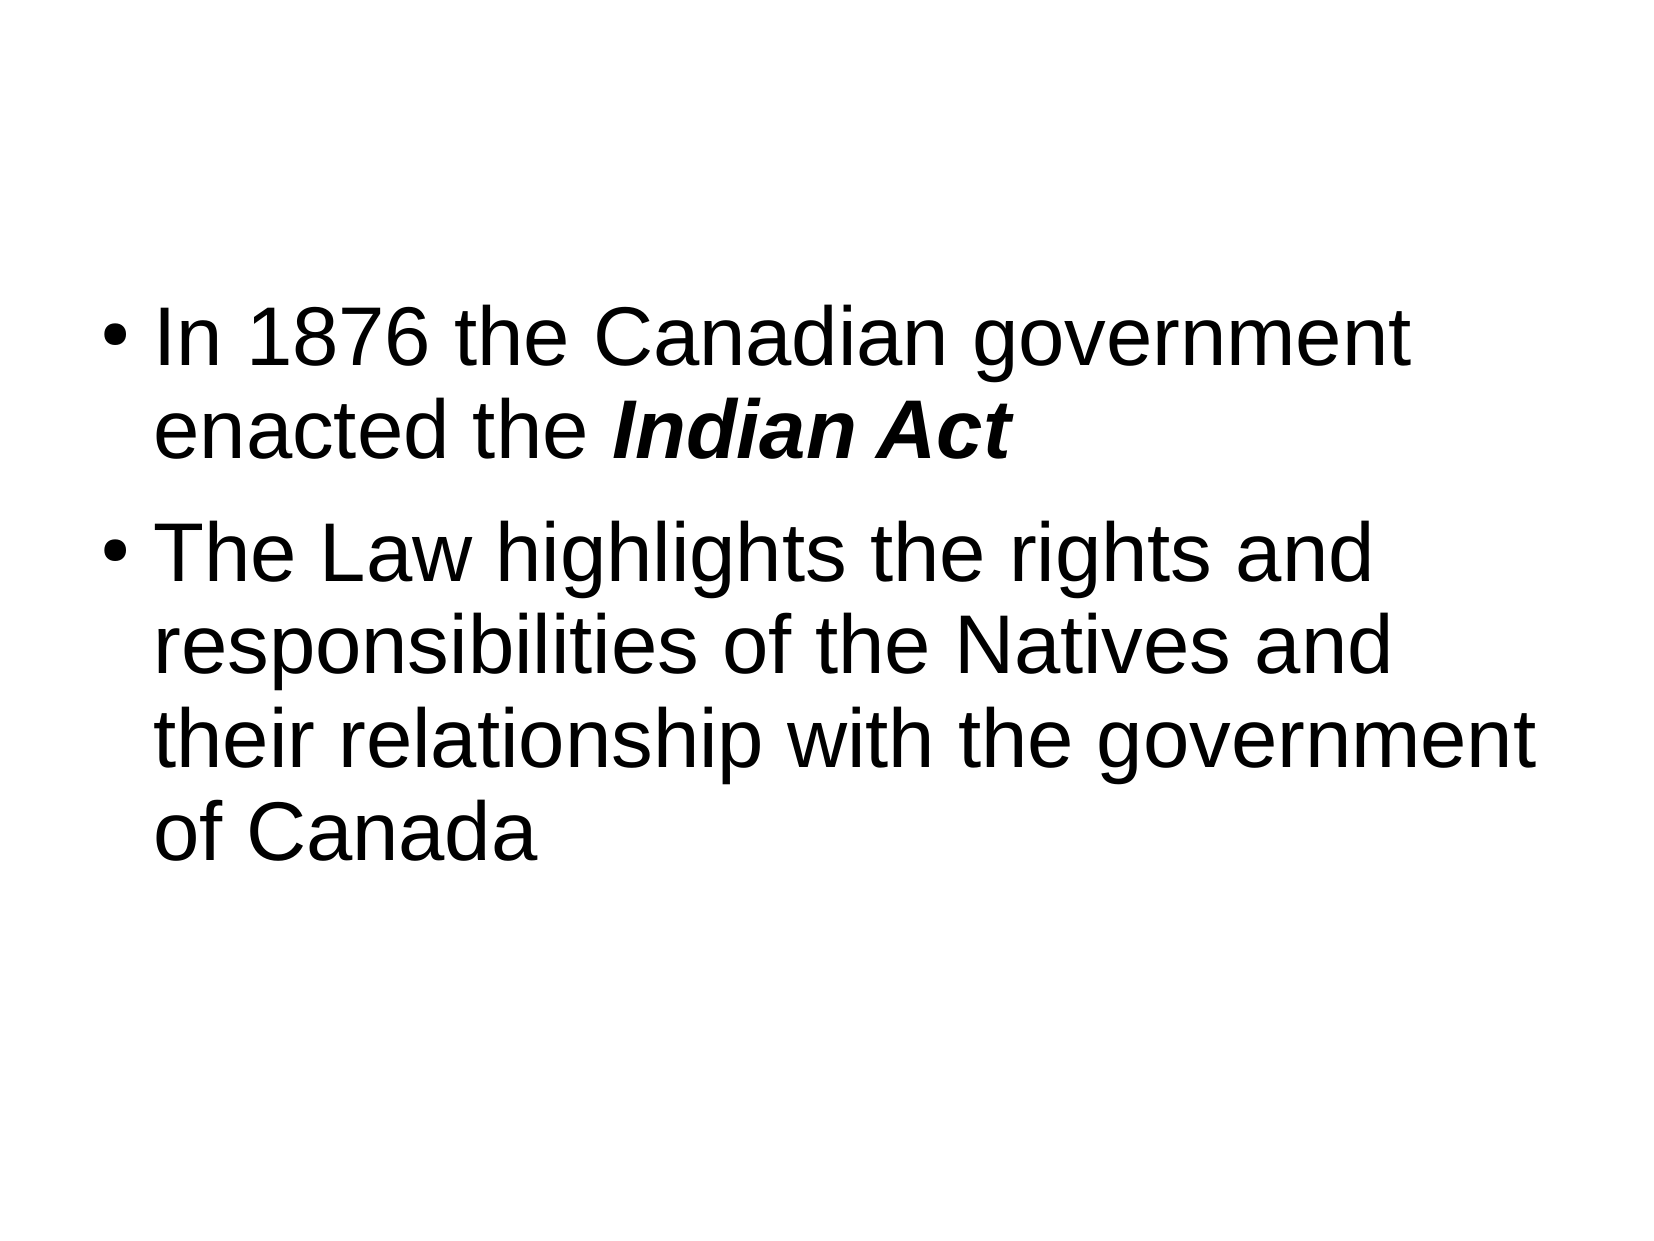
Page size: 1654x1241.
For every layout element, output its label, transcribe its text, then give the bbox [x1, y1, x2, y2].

list In 1876 the Canadian government enacted the Indian Act The Law highlights the rights and responsibilities of the Natives and their relationship with the government of Canada [82, 290, 1571, 1010]
